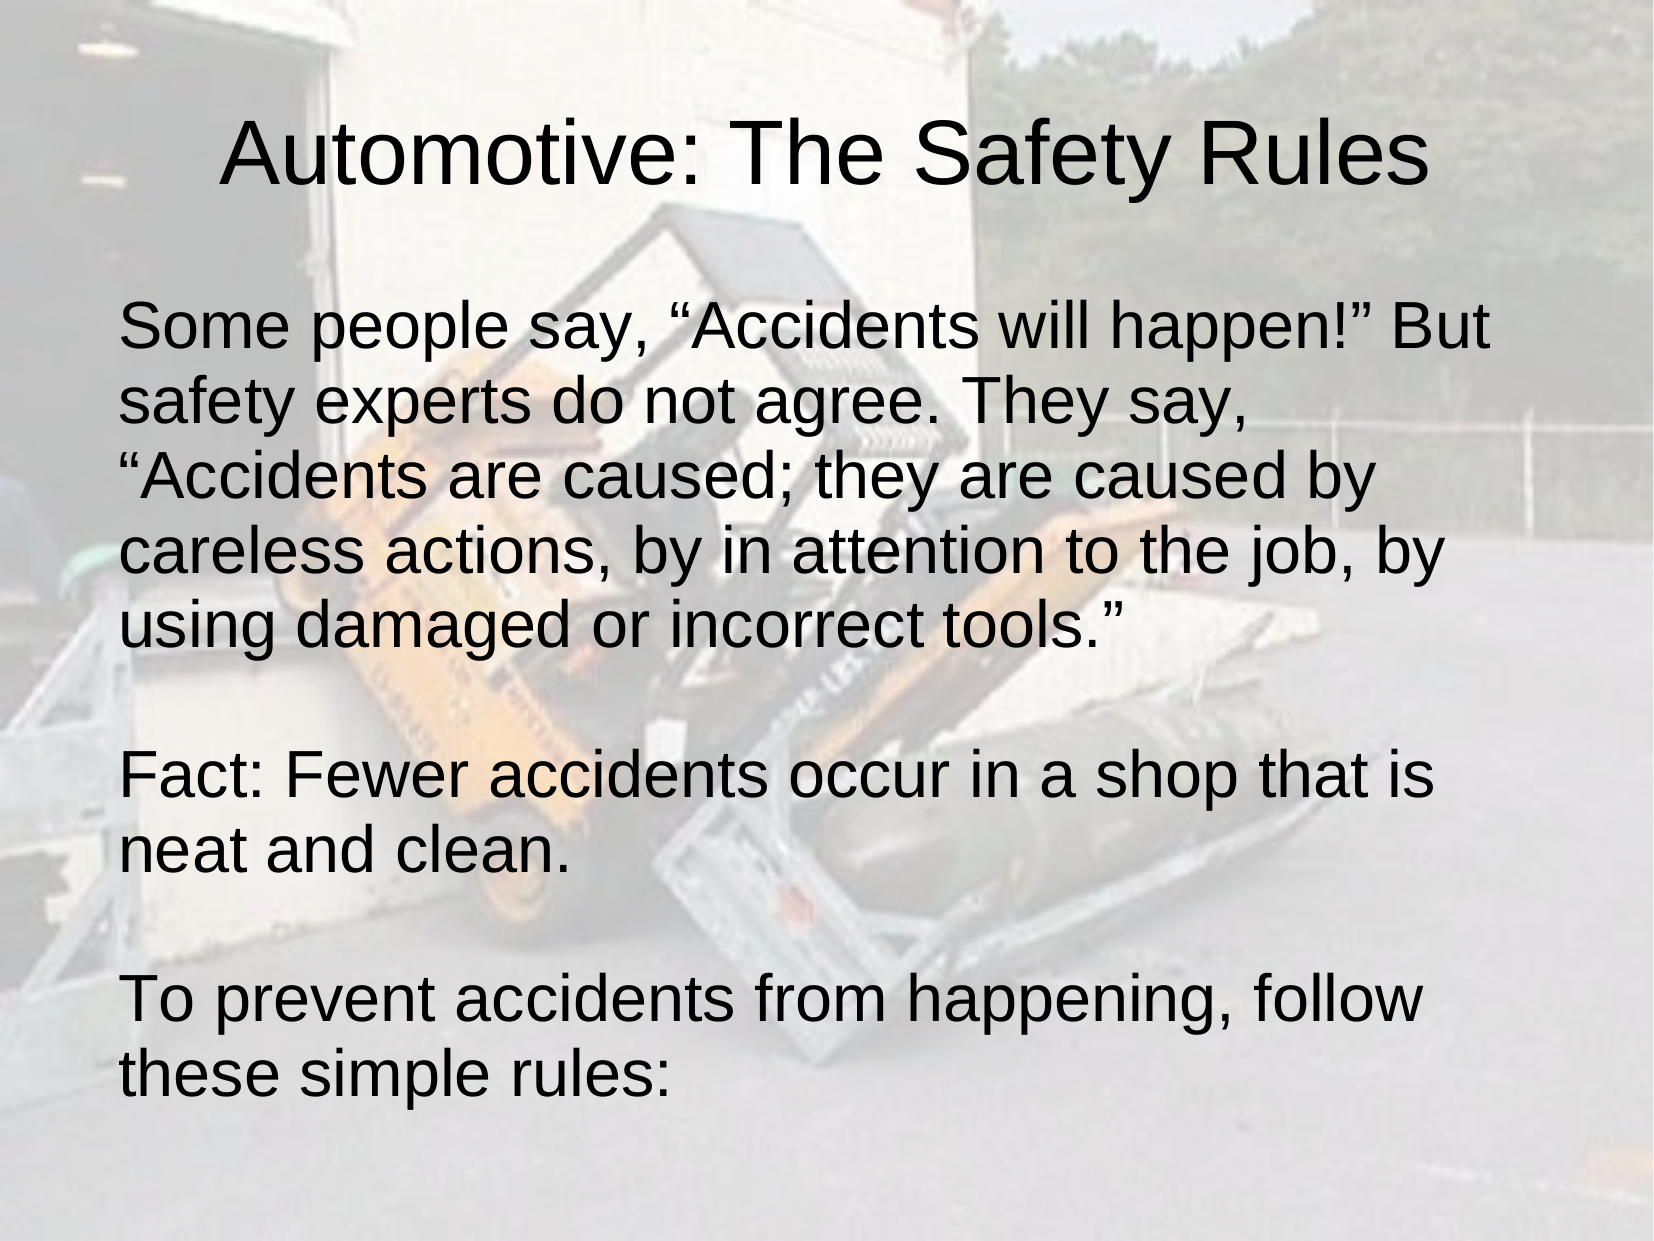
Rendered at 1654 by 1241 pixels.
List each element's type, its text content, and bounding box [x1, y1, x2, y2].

subtitle Some people say, “Accidents will happen!” But safety experts do not agree. They say, “Accidents are caused; they are caused by careless actions, by in attention to the job, by using damaged or incorrect tools.” Fact: Fewer accidents occur in a shop that is neat and clean. To prevent accidents from happening, follow these simple rules: [82, 288, 1571, 1111]
picture [0, 0, 1654, 1241]
title Automotive: The Safety Rules [82, 49, 1571, 257]
